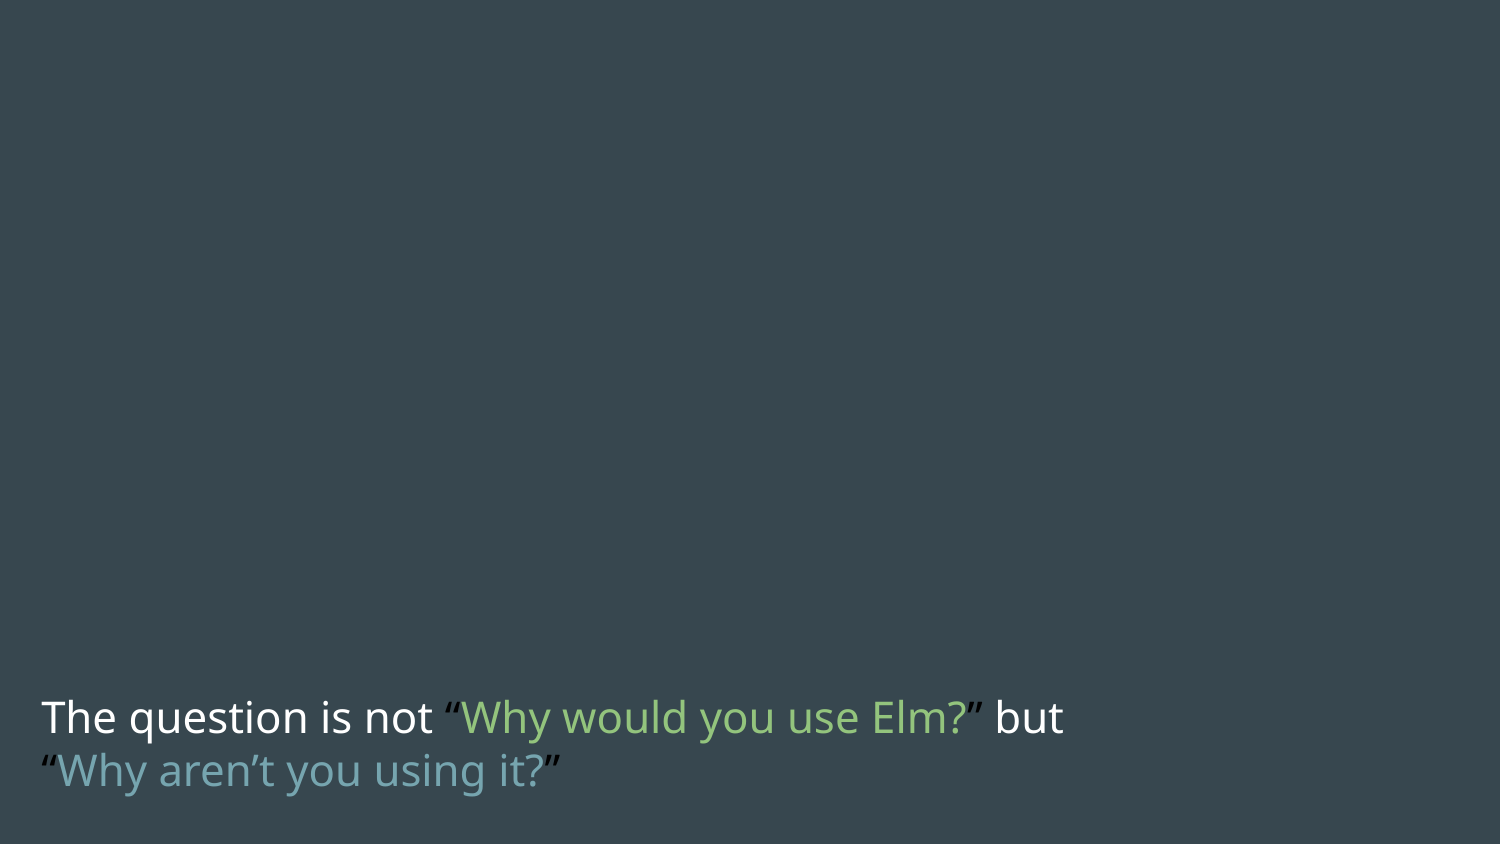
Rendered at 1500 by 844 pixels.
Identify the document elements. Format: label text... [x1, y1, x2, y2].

list The question is not “Why would you use Elm?” but “Why aren’t you using it?” [26, 656, 1436, 830]
